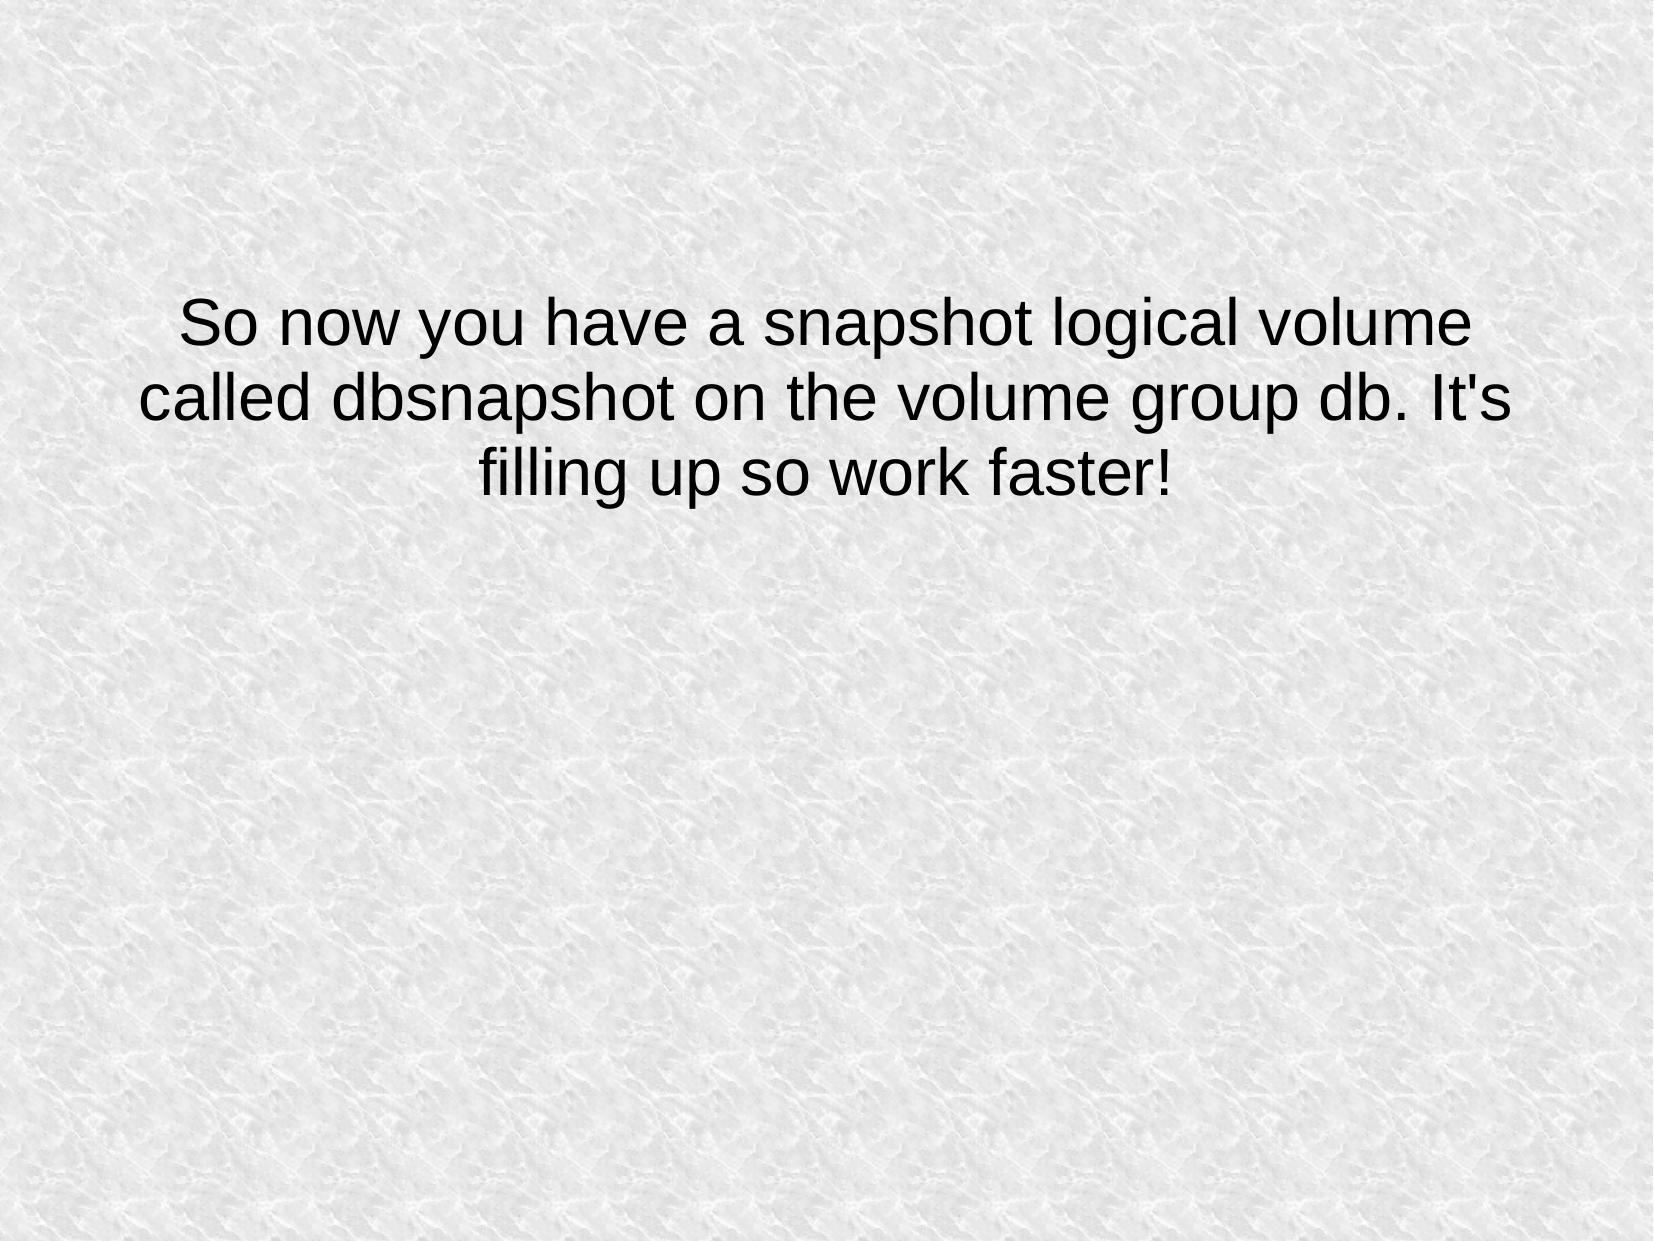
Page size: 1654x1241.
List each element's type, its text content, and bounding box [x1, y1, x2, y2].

subtitle So now you have a snapshot logical volume called dbsnapshot on the volume group db. It's filling up so work faster! [82, 37, 1571, 758]
picture [0, 0, 1654, 1241]
